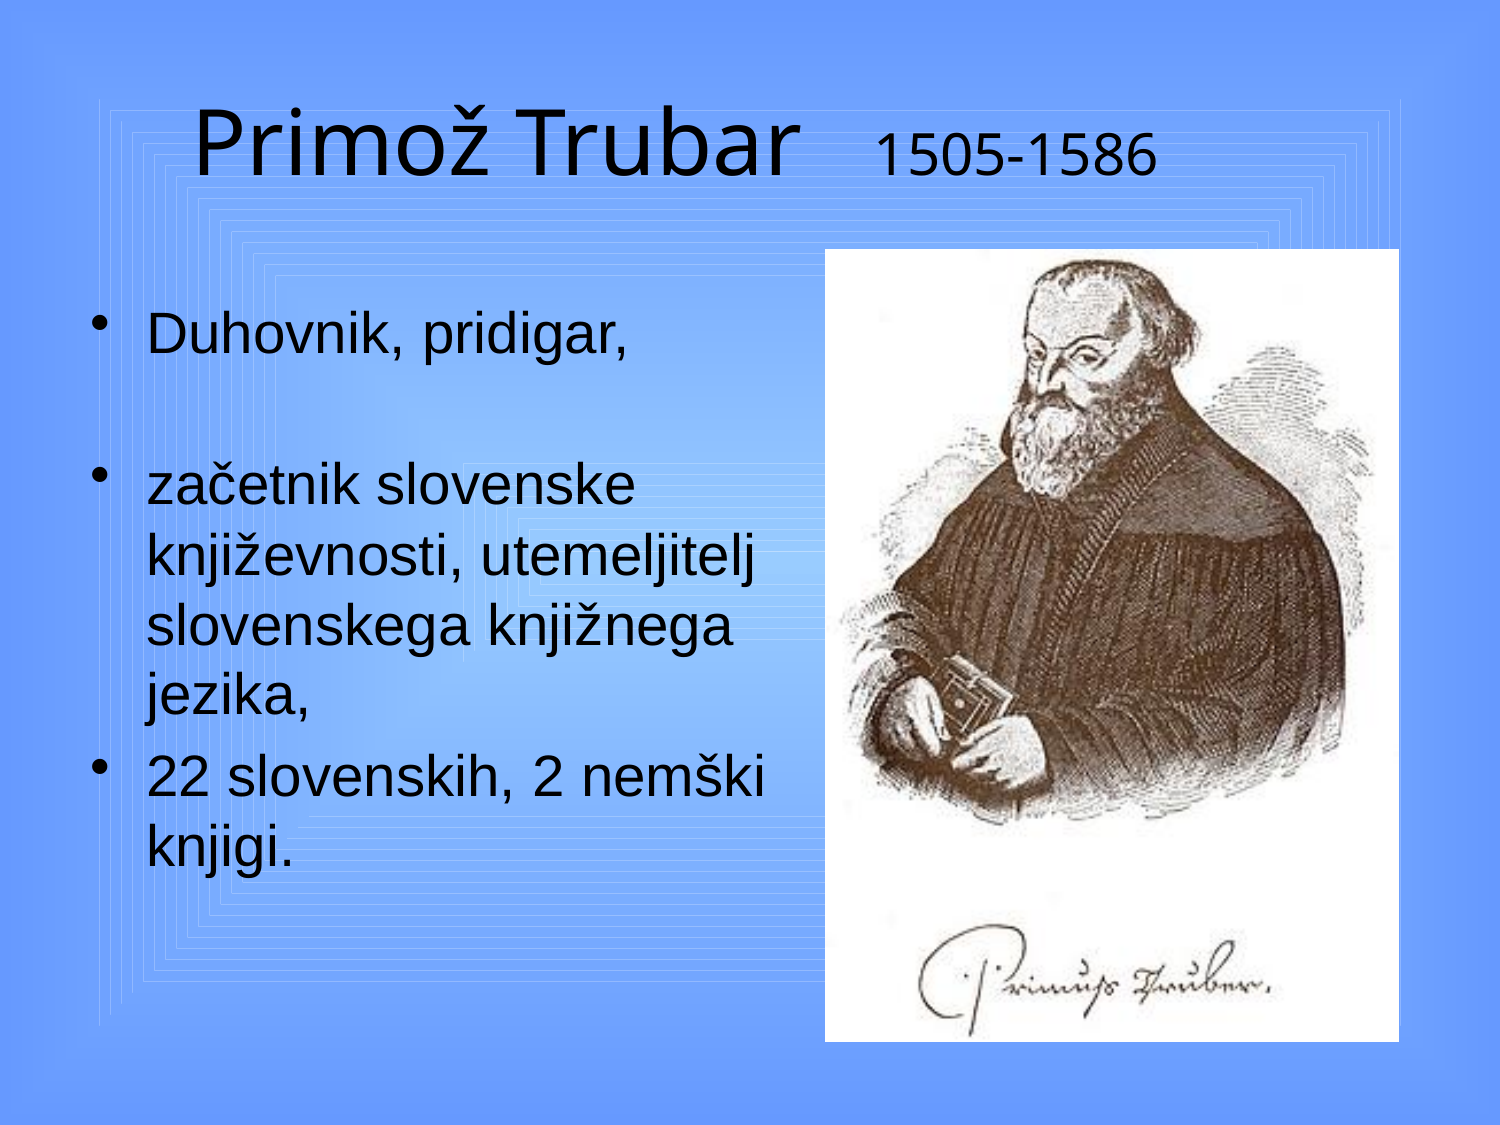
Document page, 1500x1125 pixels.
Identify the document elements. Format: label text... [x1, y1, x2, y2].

picture [825, 249, 1399, 1042]
title Primož Trubar 1505-1586 [0, 45, 1350, 233]
list Duhovnik, pridigar, začetnik slovenske književnosti, utemeljitelj slovenskega knjižnega jezika, 22 slovenskih, 2 nemški knjigi. [75, 287, 825, 1030]
